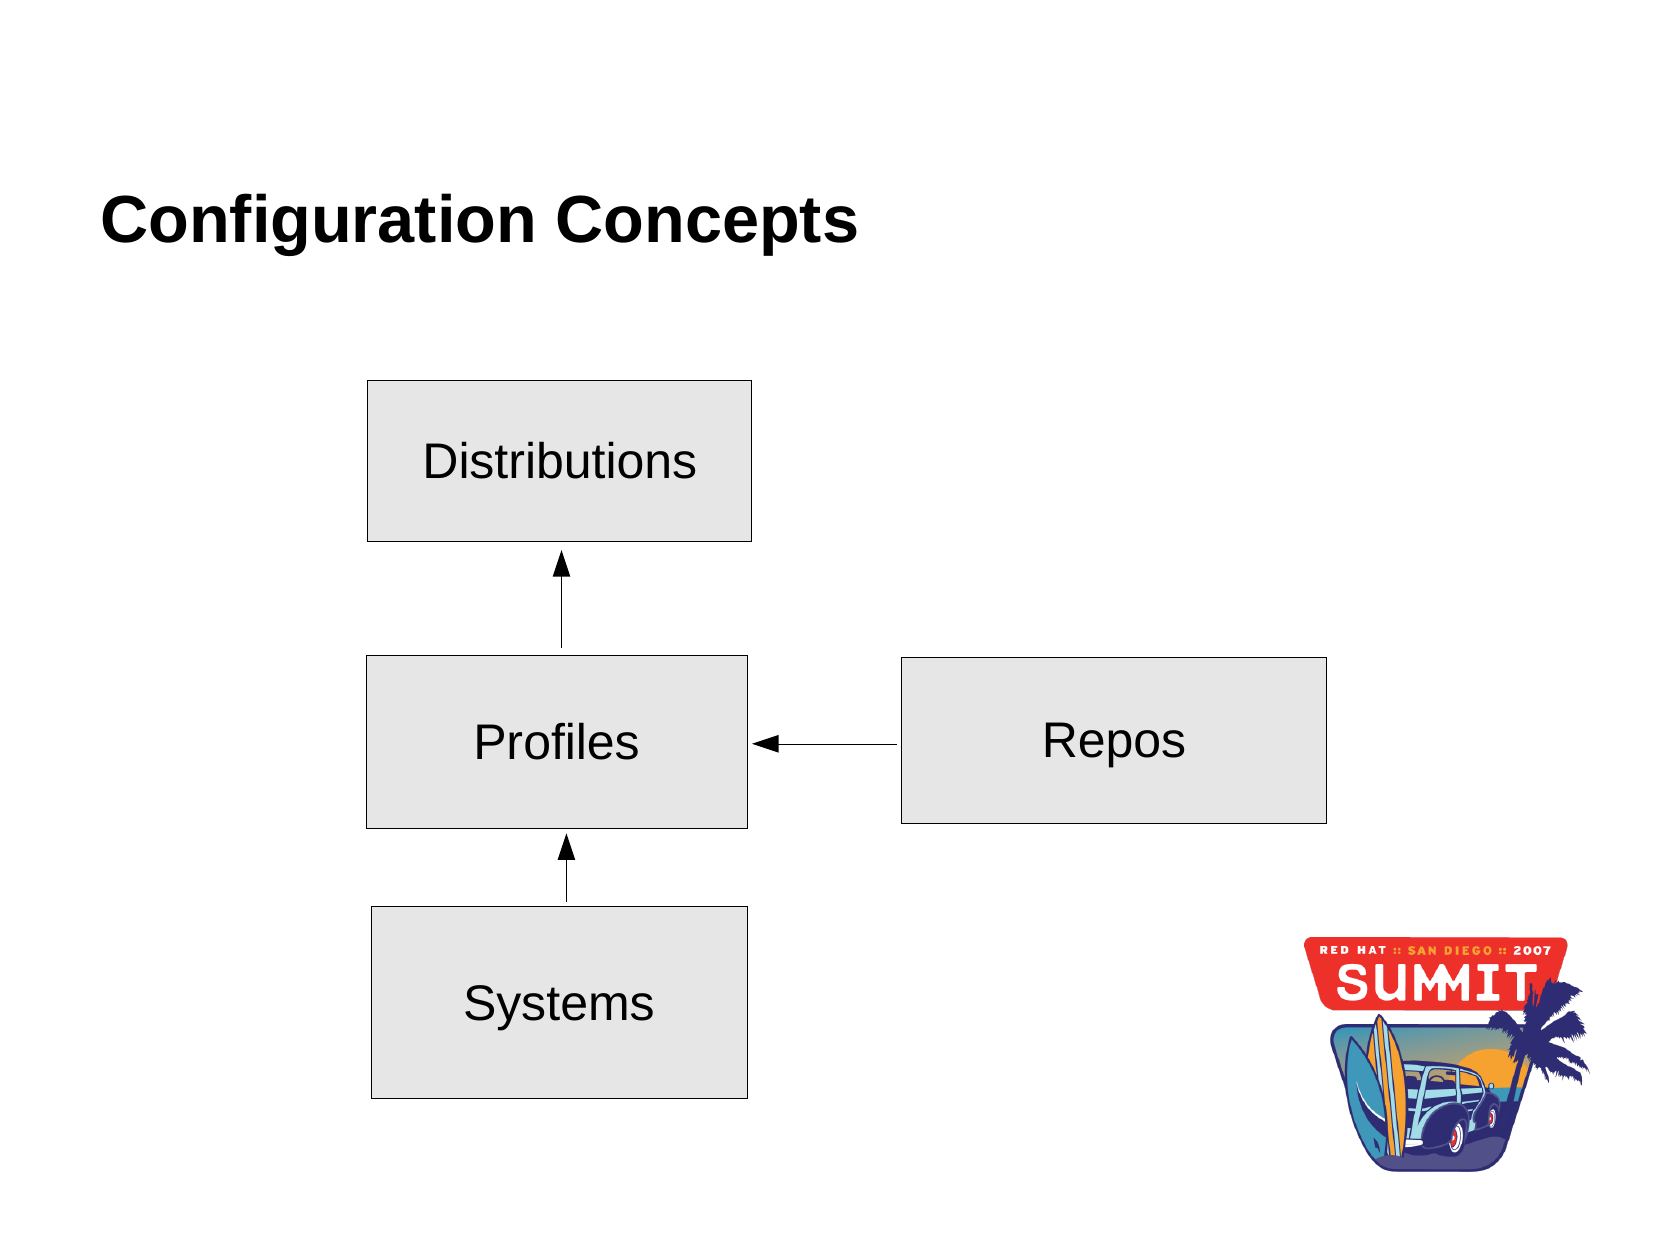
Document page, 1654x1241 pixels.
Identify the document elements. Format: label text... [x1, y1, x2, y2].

subtitle [94, 304, 1500, 1174]
text_box Profiles [366, 655, 748, 829]
text_box Repos [901, 657, 1327, 824]
picture [1500, 937, 1590, 1172]
text_box Distributions [367, 380, 752, 542]
text_box Systems [371, 906, 748, 1099]
title Configuration Concepts [100, 164, 1506, 275]
